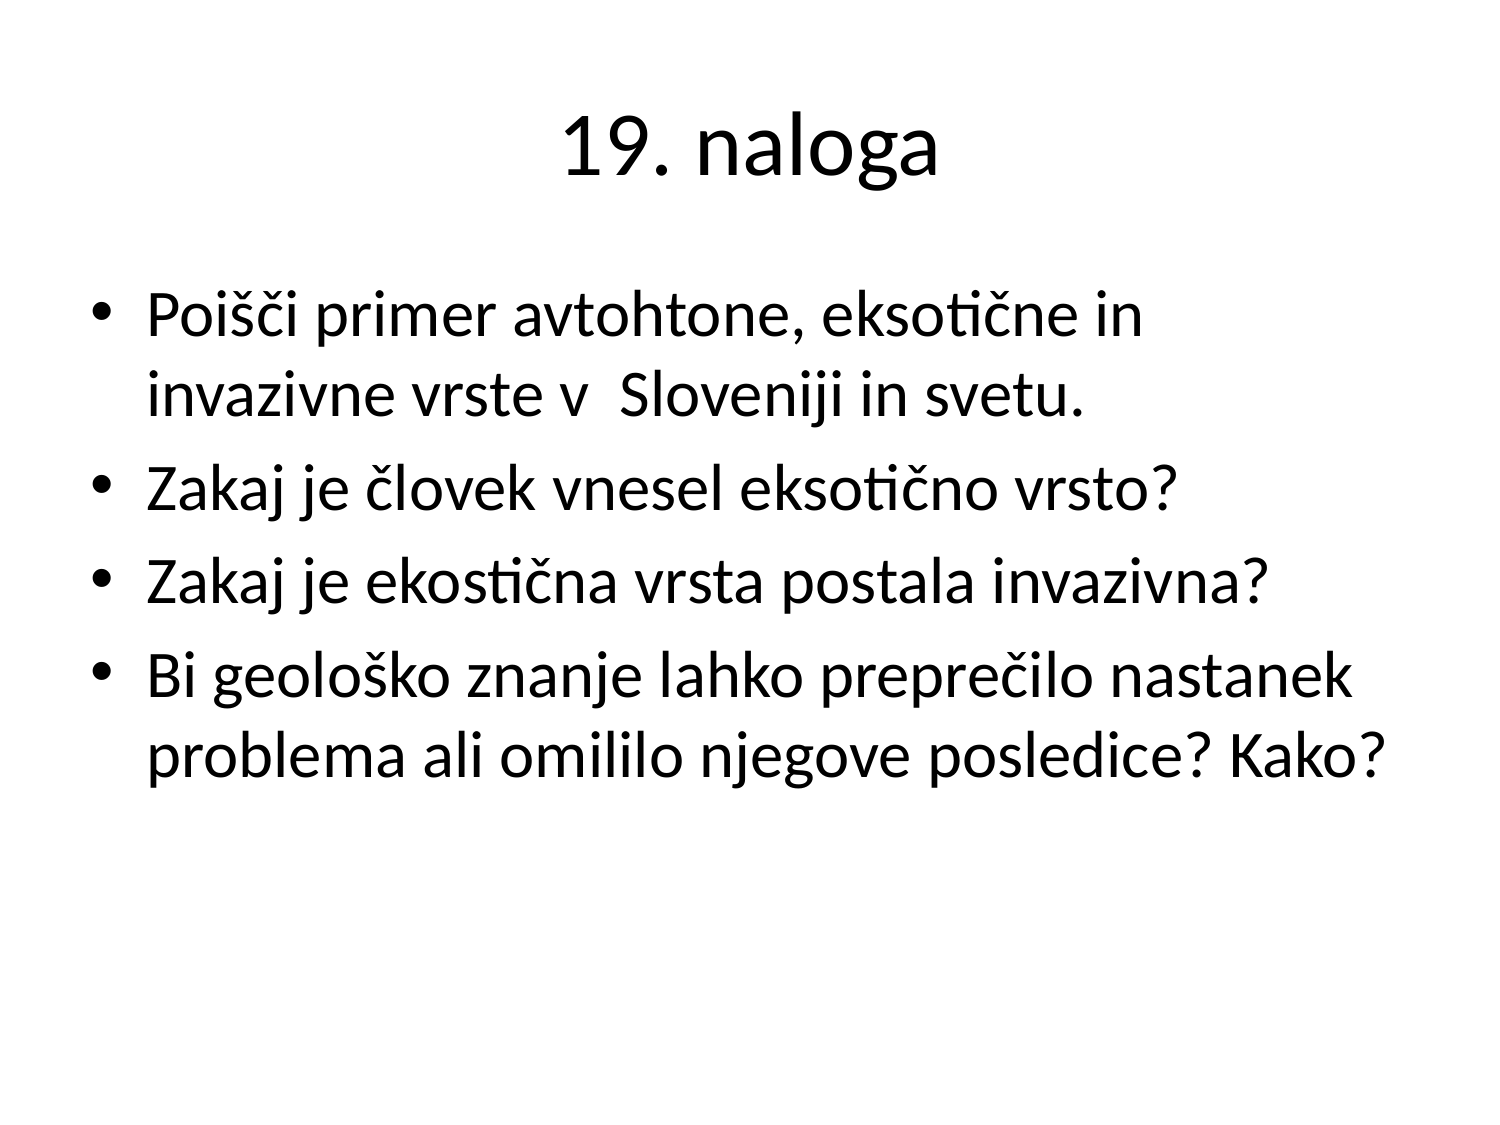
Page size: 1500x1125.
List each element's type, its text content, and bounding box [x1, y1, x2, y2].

title 19. naloga [75, 45, 1425, 233]
list Poišči primer avtohtone, eksotične in invazivne vrste v Sloveniji in svetu. Zakaj je človek vnesel eksotično vrsto? Zakaj je ekostična vrsta postala invazivna? Bi geološko znanje lahko preprečilo nastanek problema ali omililo njegove posledice? Kako? [75, 262, 1425, 1005]
